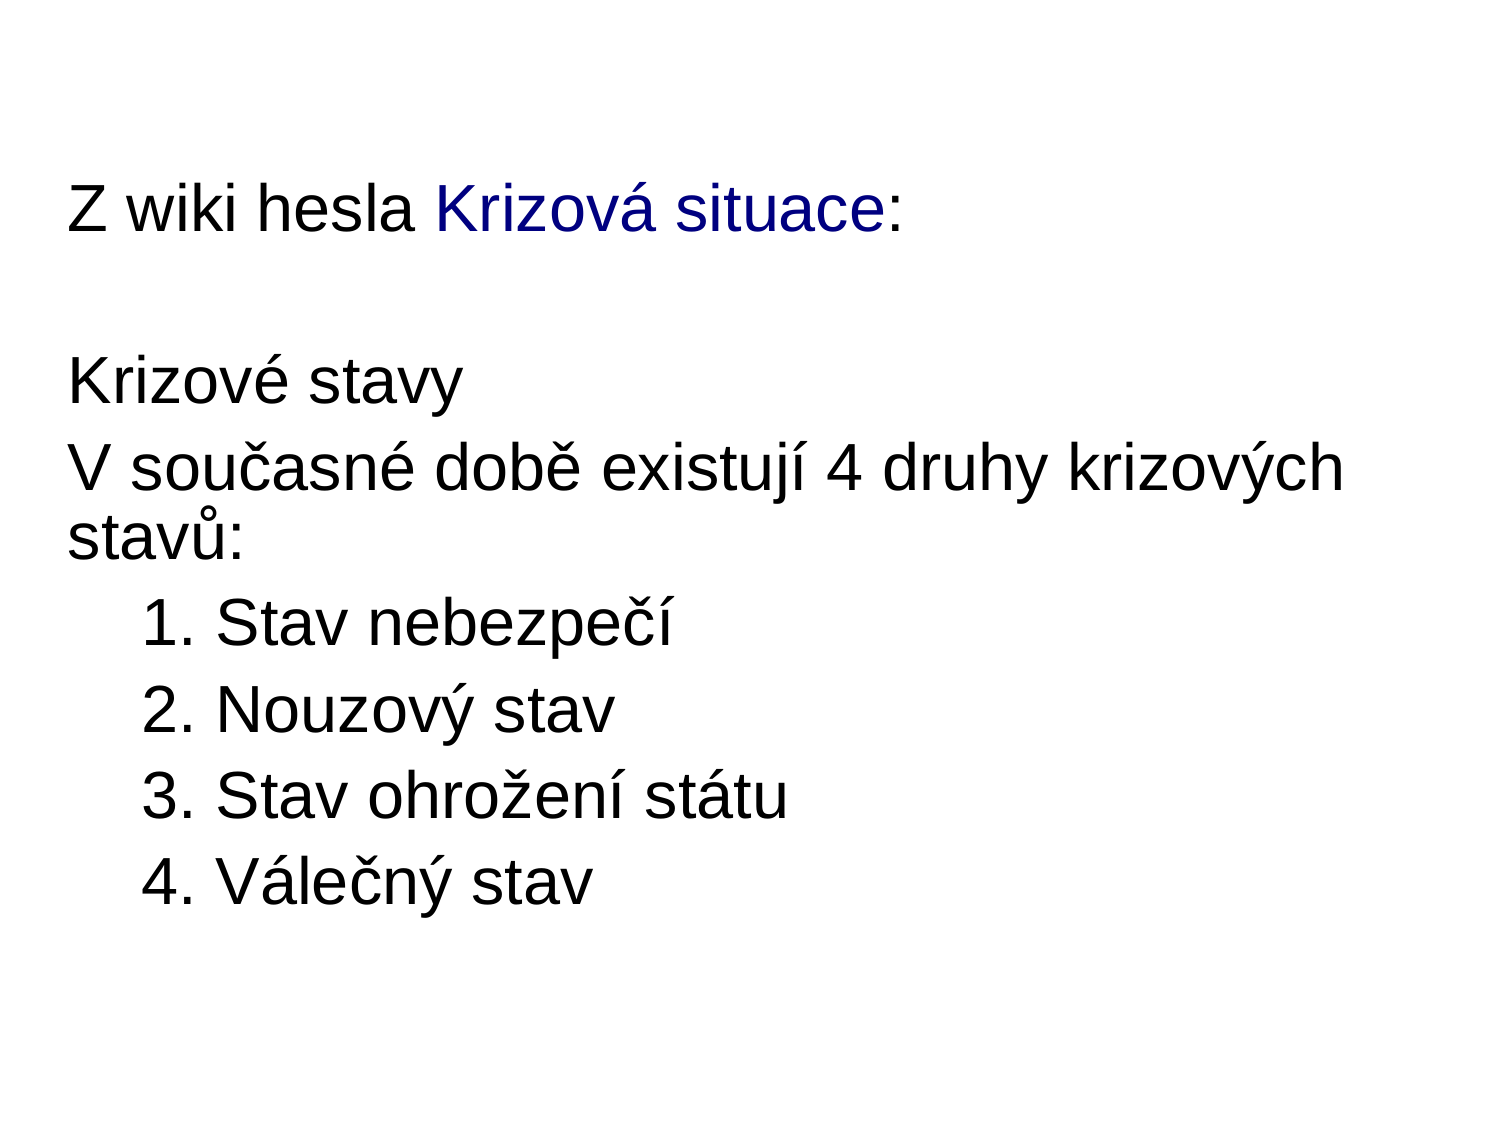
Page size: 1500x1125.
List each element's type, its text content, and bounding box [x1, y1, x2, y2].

list Z wiki hesla Krizová situace: Krizové stavy V současné době existují 4 druhy krizových stavů: 1. Stav nebezpečí 2. Nouzový stav 3. Stav ohrožení státu 4. Válečný stav [67, 176, 1407, 919]
title [75, 21, 1425, 257]
